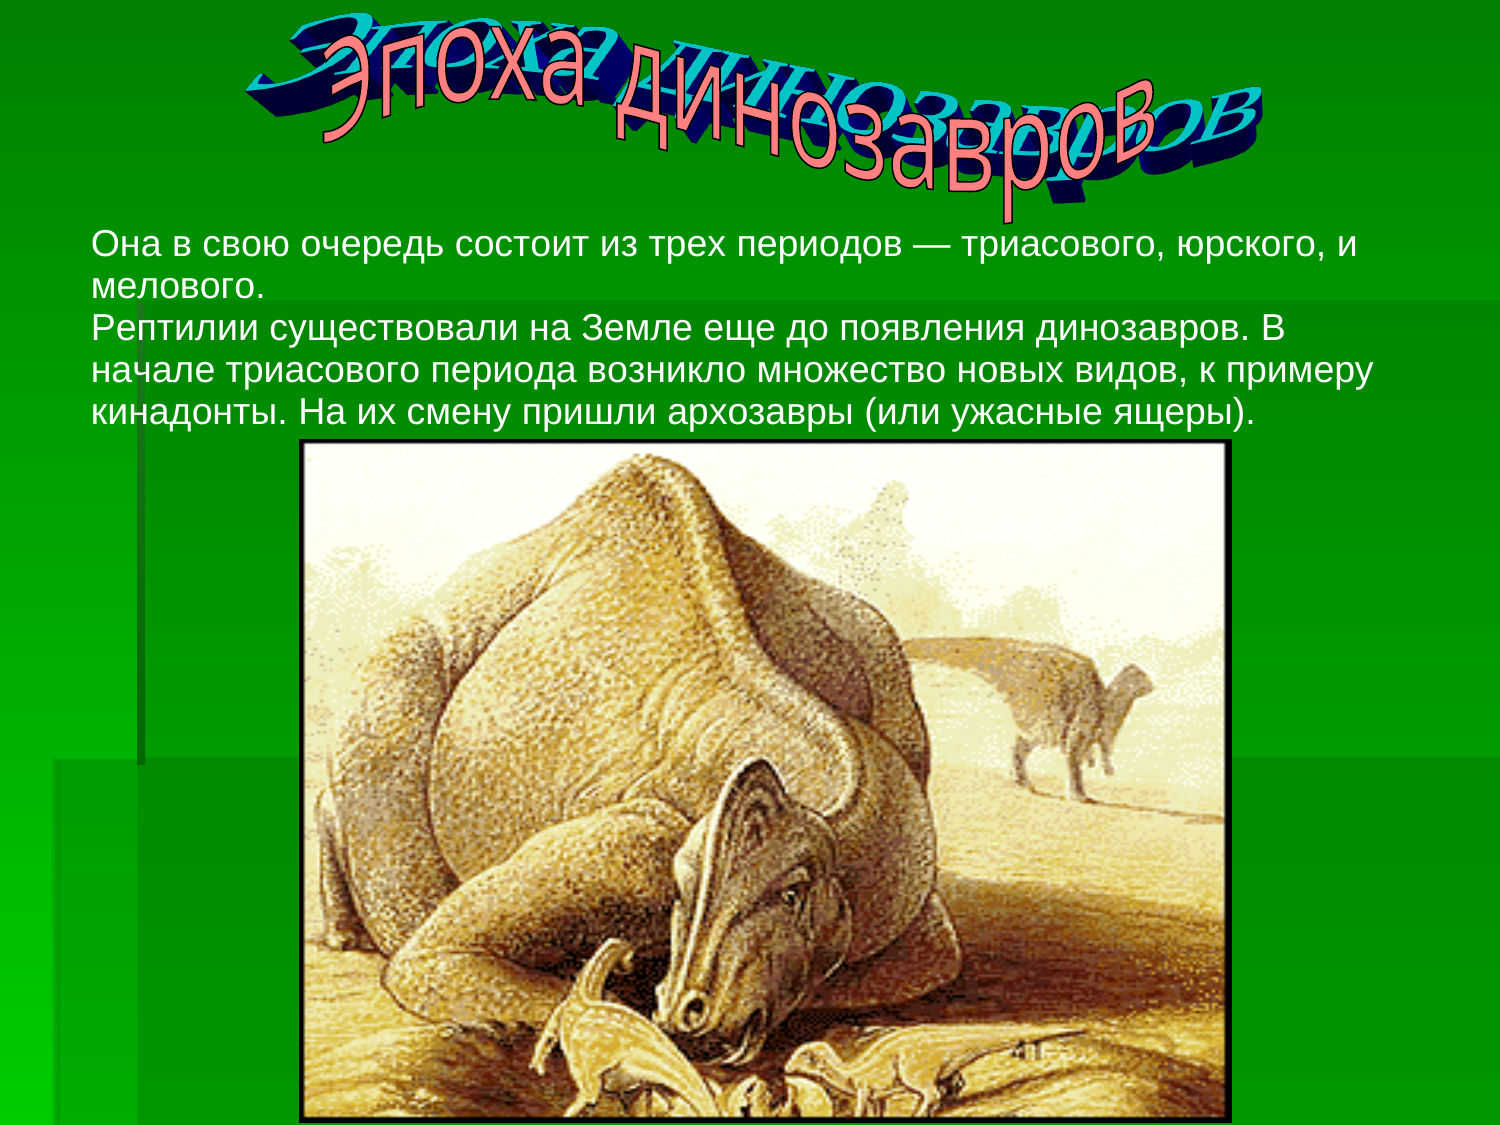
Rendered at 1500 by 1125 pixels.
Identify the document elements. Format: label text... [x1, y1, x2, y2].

text_box Эпоха динозавров [323, 35, 370, 143]
text_box Эпоха динозавров [1059, 102, 1105, 180]
text_box Эпоха динозавров [676, 55, 721, 141]
text_box Эпоха динозавров [616, 43, 668, 151]
text_box Эпоха динозавров [437, 27, 485, 103]
text_box Эпоха динозавров [892, 113, 934, 190]
text_box Эпоха динозавров [845, 103, 884, 181]
text_box Эпоха динозавров [1003, 114, 1049, 224]
text_box Эпоха динозавров [382, 33, 424, 118]
text_box Эпоха динозавров [489, 26, 537, 101]
text_box Эпоха динозавров [1116, 79, 1155, 165]
text_box Эпоха динозавров [735, 71, 779, 157]
text_box Эпоха динозавров [791, 91, 838, 169]
text_box Эпоха динозавров [948, 118, 992, 192]
picture [299, 439, 1232, 1124]
text_box Эпоха динозавров [542, 29, 584, 107]
text_box Она в свою очередь состоит из трех периодов — триасового, юрского, и мелового. Рептилии существовали на Земле еще до появления динозавров. В начале триасового периода возникло множество новых видов, к примеру кинадонты. На их смену пришли архозавры (или ужасные ящеры). [76, 214, 1435, 441]
